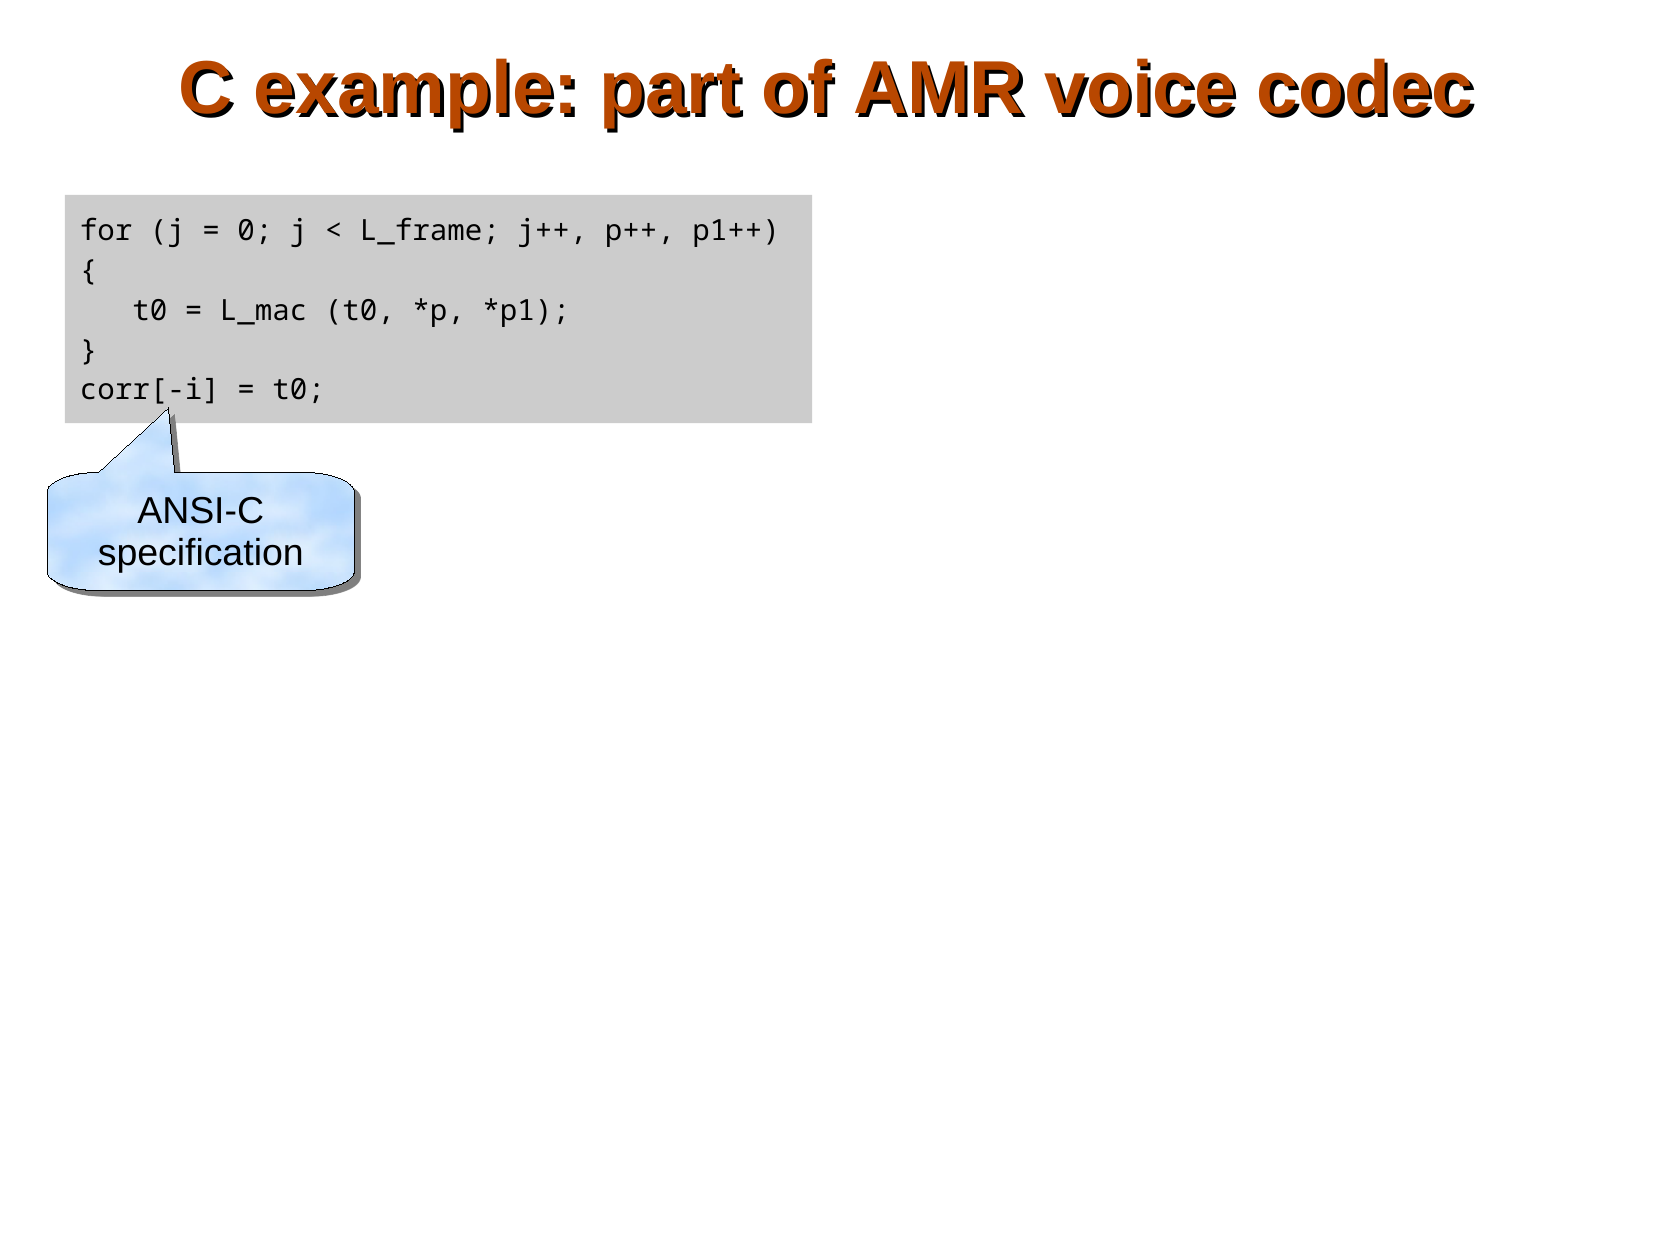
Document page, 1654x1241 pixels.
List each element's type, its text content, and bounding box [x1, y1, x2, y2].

text_box ANSI-C specification [47, 407, 355, 591]
text_box for (j = 0; j < L_frame; j++, p++, p1++) { t0 = L_mac (t0, *p, *p1); } corr[-i] = t0; [64, 194, 813, 424]
title C example: part of AMR voice codec [82, 0, 1571, 185]
